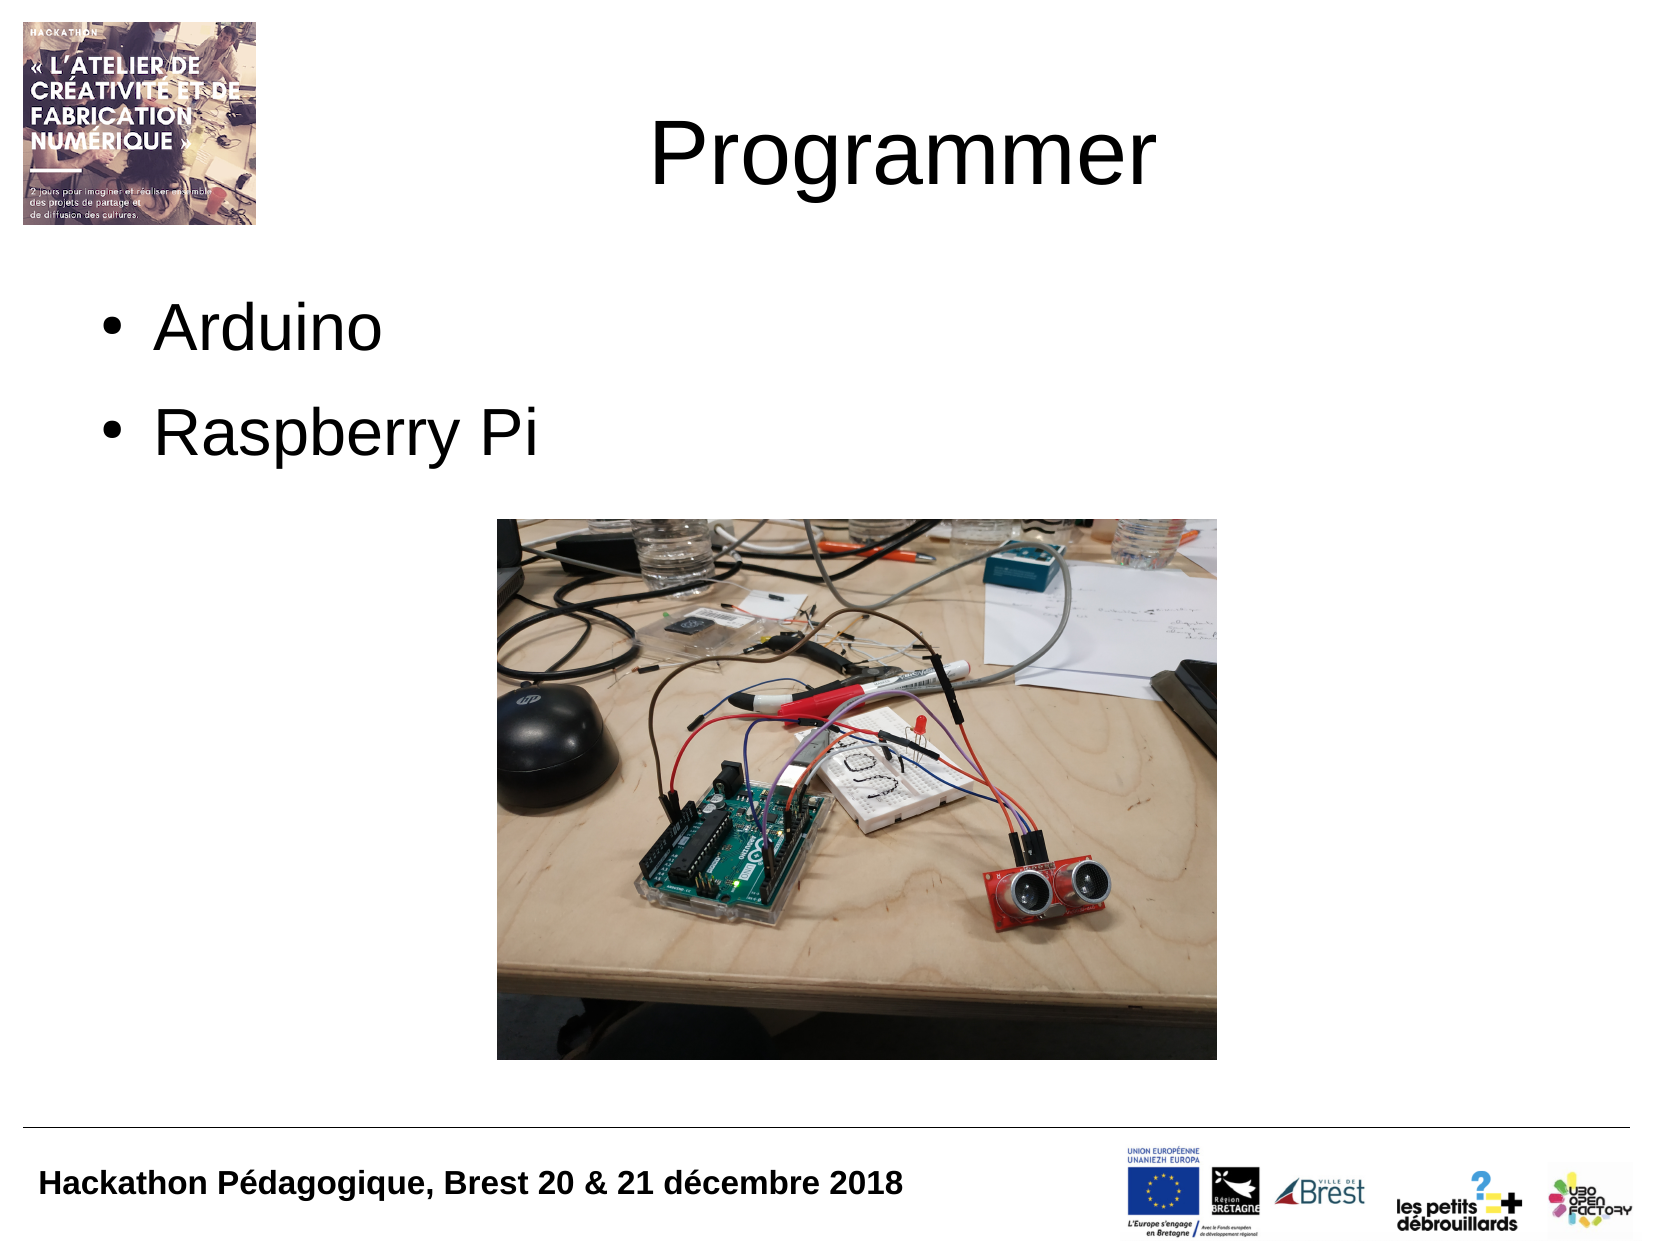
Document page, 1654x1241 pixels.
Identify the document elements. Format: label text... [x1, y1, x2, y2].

title Programmer [236, 49, 1571, 257]
text_box Hackathon Pédagogique, Brest 20 & 21 décembre 2018 [23, 1157, 945, 1210]
list Arduino Raspberry Pi [82, 290, 1571, 1109]
picture [497, 519, 1217, 1060]
picture [23, 22, 256, 225]
picture [1120, 1137, 1642, 1241]
